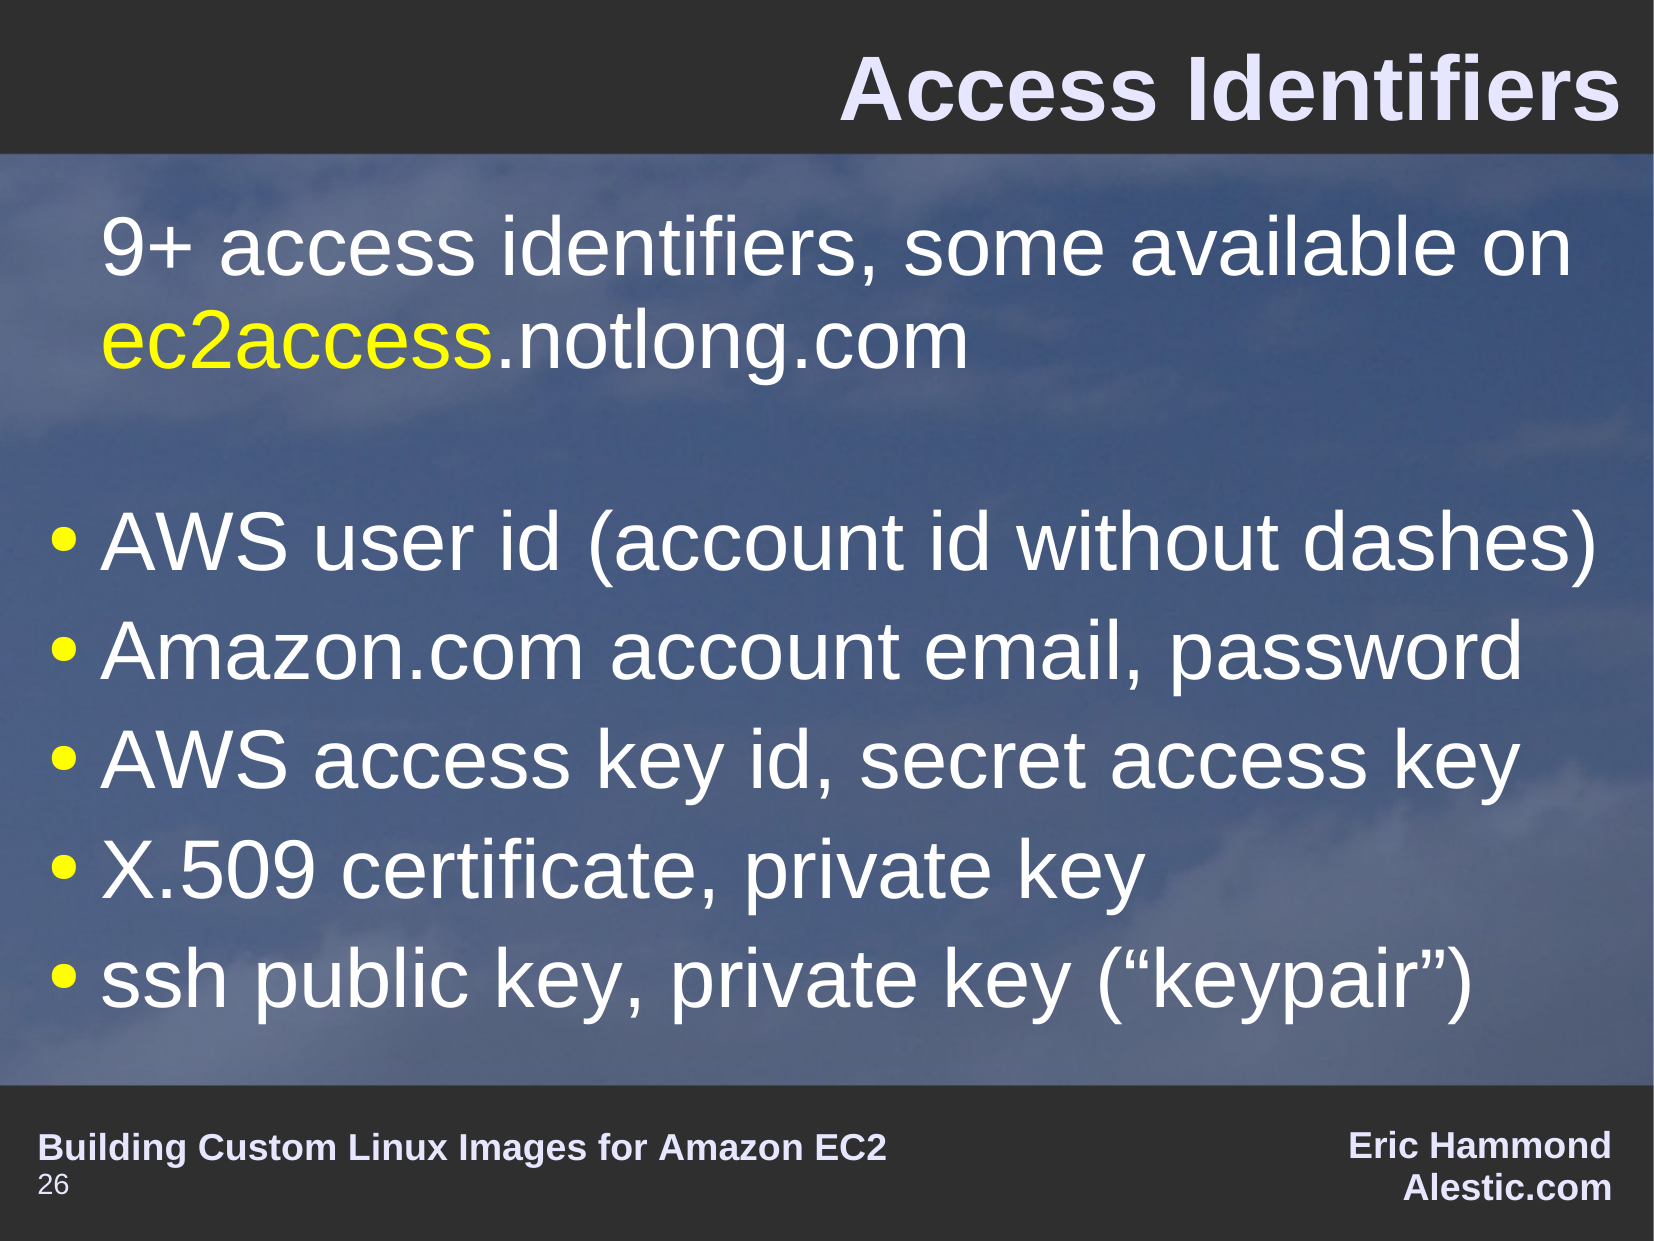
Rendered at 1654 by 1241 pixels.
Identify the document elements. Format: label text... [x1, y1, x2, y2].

picture [0, 0, 1654, 1241]
title Access Identifiers [29, 29, 1625, 148]
title Eric Hammond Alestic.com [1299, 1092, 1613, 1241]
list 9+ access identifiers, some available on ec2access.notlong.com AWS user id (account id without dashes) Amazon.com account email, password AWS access key id, secret access key X.509 certificate, private key ssh public key, private key (“keypair”) [29, 177, 1625, 1049]
